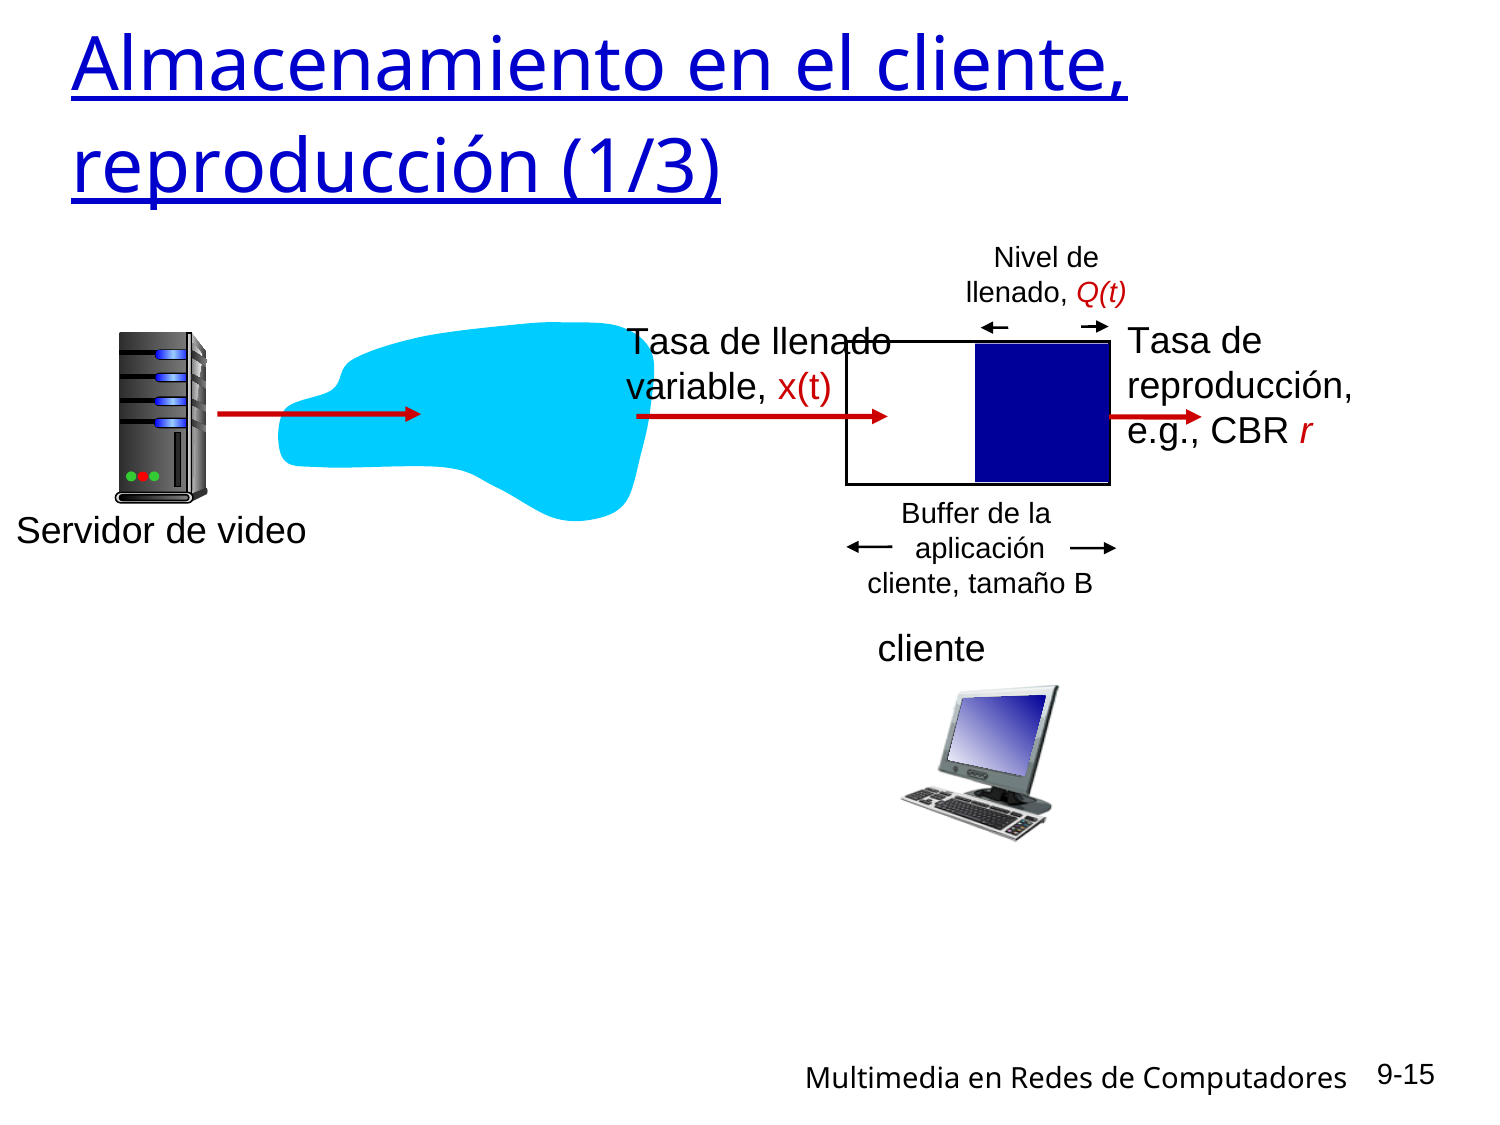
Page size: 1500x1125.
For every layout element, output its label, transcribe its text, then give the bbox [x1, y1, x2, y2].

text_box Tasa de reproducción, e.g., CBR r [1112, 308, 1369, 459]
text_box [948, 695, 1047, 776]
text_box Nivel de llenado, Q(t) [929, 231, 1164, 316]
text_box [975, 343, 1109, 483]
text_box Tasa de llenado variable, x(t) [611, 309, 907, 415]
title Almacenamiento en el cliente, reproducción (1/3) [71, 18, 1347, 207]
picture [862, 678, 1064, 854]
text_box Buffer de la aplicación cliente, tamaño B [844, 486, 1117, 607]
text_box [115, 332, 208, 499]
text_box cliente [862, 616, 1001, 677]
text_box Servidor de video [1, 499, 322, 559]
text_box [278, 322, 649, 522]
